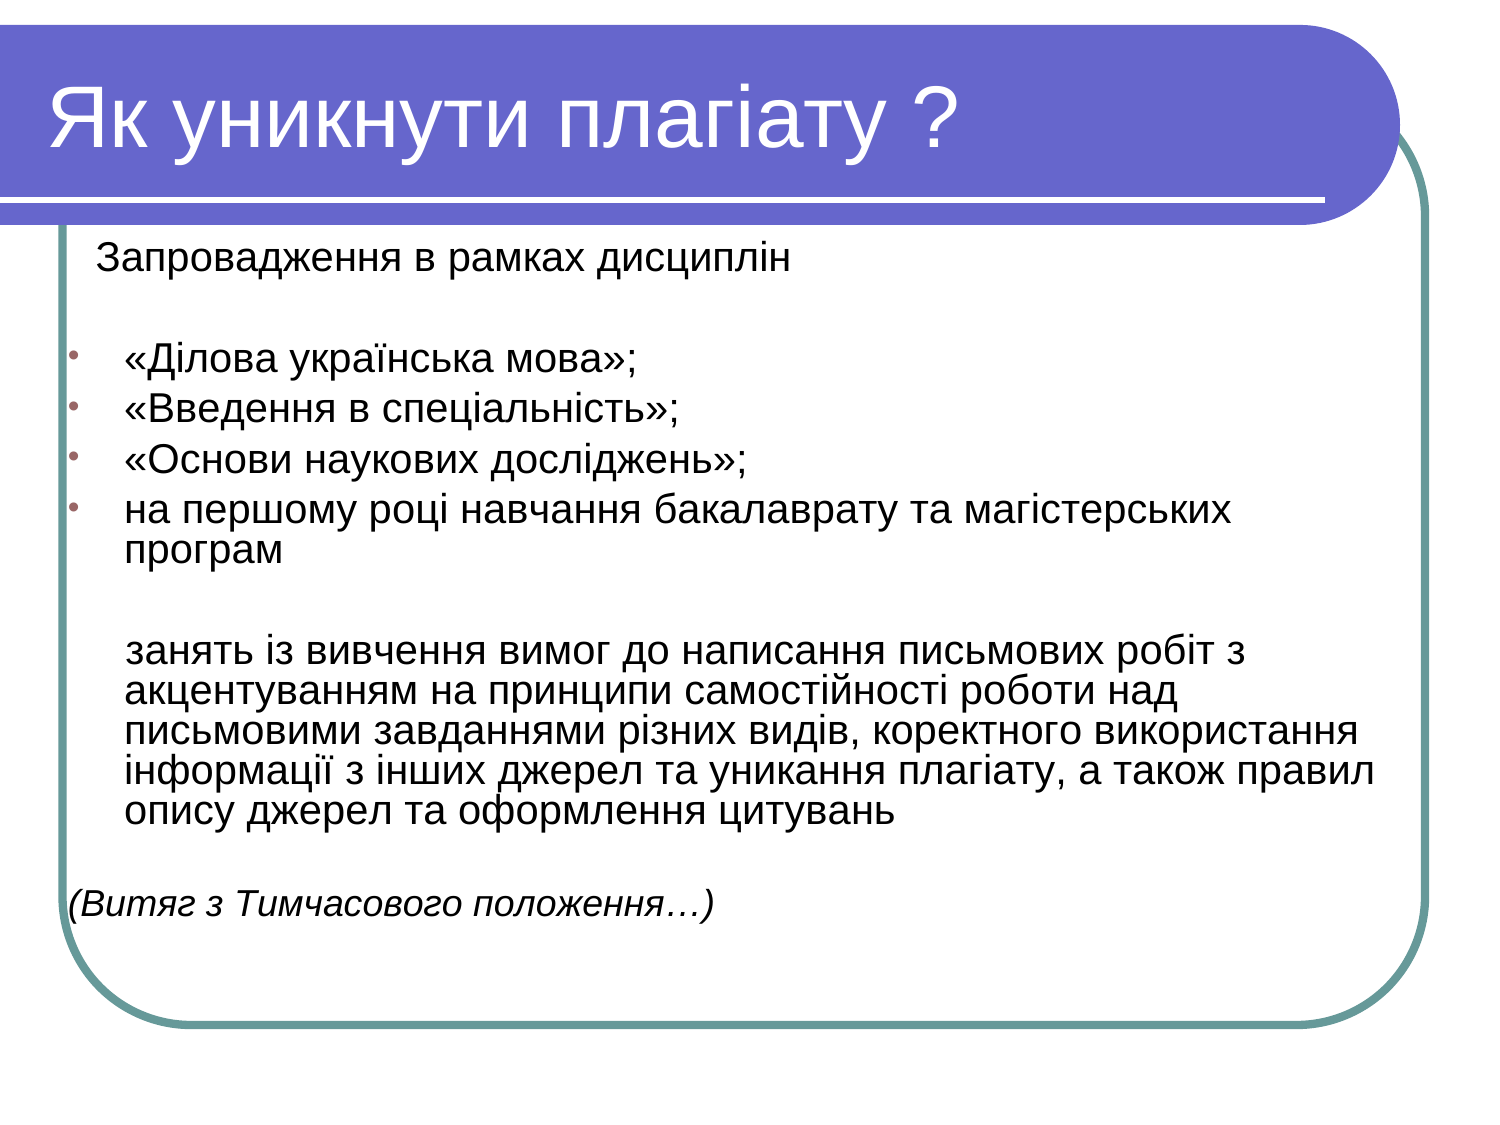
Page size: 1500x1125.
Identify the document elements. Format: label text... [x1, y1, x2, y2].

title Як уникнути плагіату ? [31, 37, 1347, 188]
list Запровадження в рамках дисциплін «Ділова українська мова»; «Введення в спеціальність»; «Основи наукових досліджень»; на першому році навчання бакалаврату та магістерських програм занять із вивчення вимог до написання письмових робіт з акцентуванням на принципи самостійності роботи над письмовими завданнями різних видів, коректного використання інформації з інших джерел та уникання плагіату, а також правил опису джерел та оформлення цитувань (Витяг з Тимчасового положення…) [53, 231, 1401, 976]
